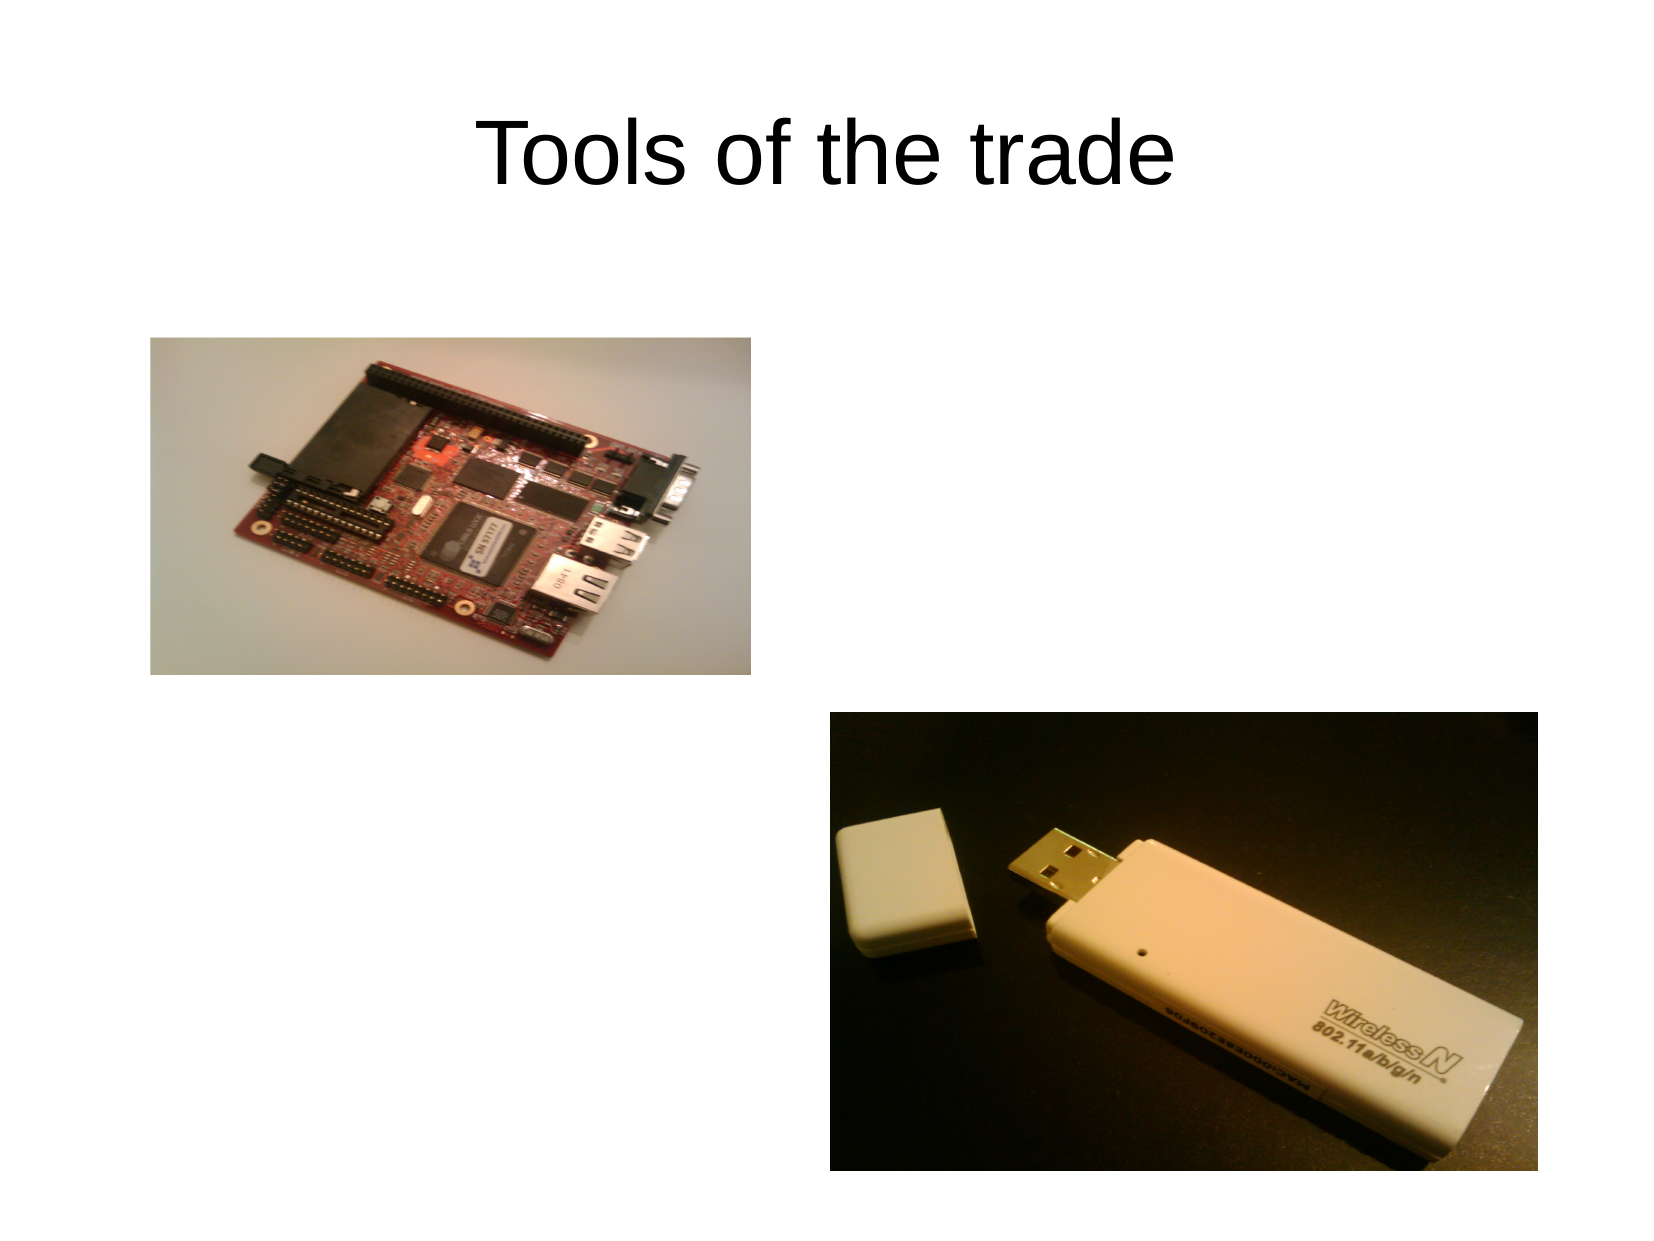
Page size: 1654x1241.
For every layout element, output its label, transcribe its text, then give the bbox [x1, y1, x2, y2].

picture [150, 337, 751, 676]
title Tools of the trade [82, 49, 1571, 257]
picture [830, 712, 1538, 1171]
